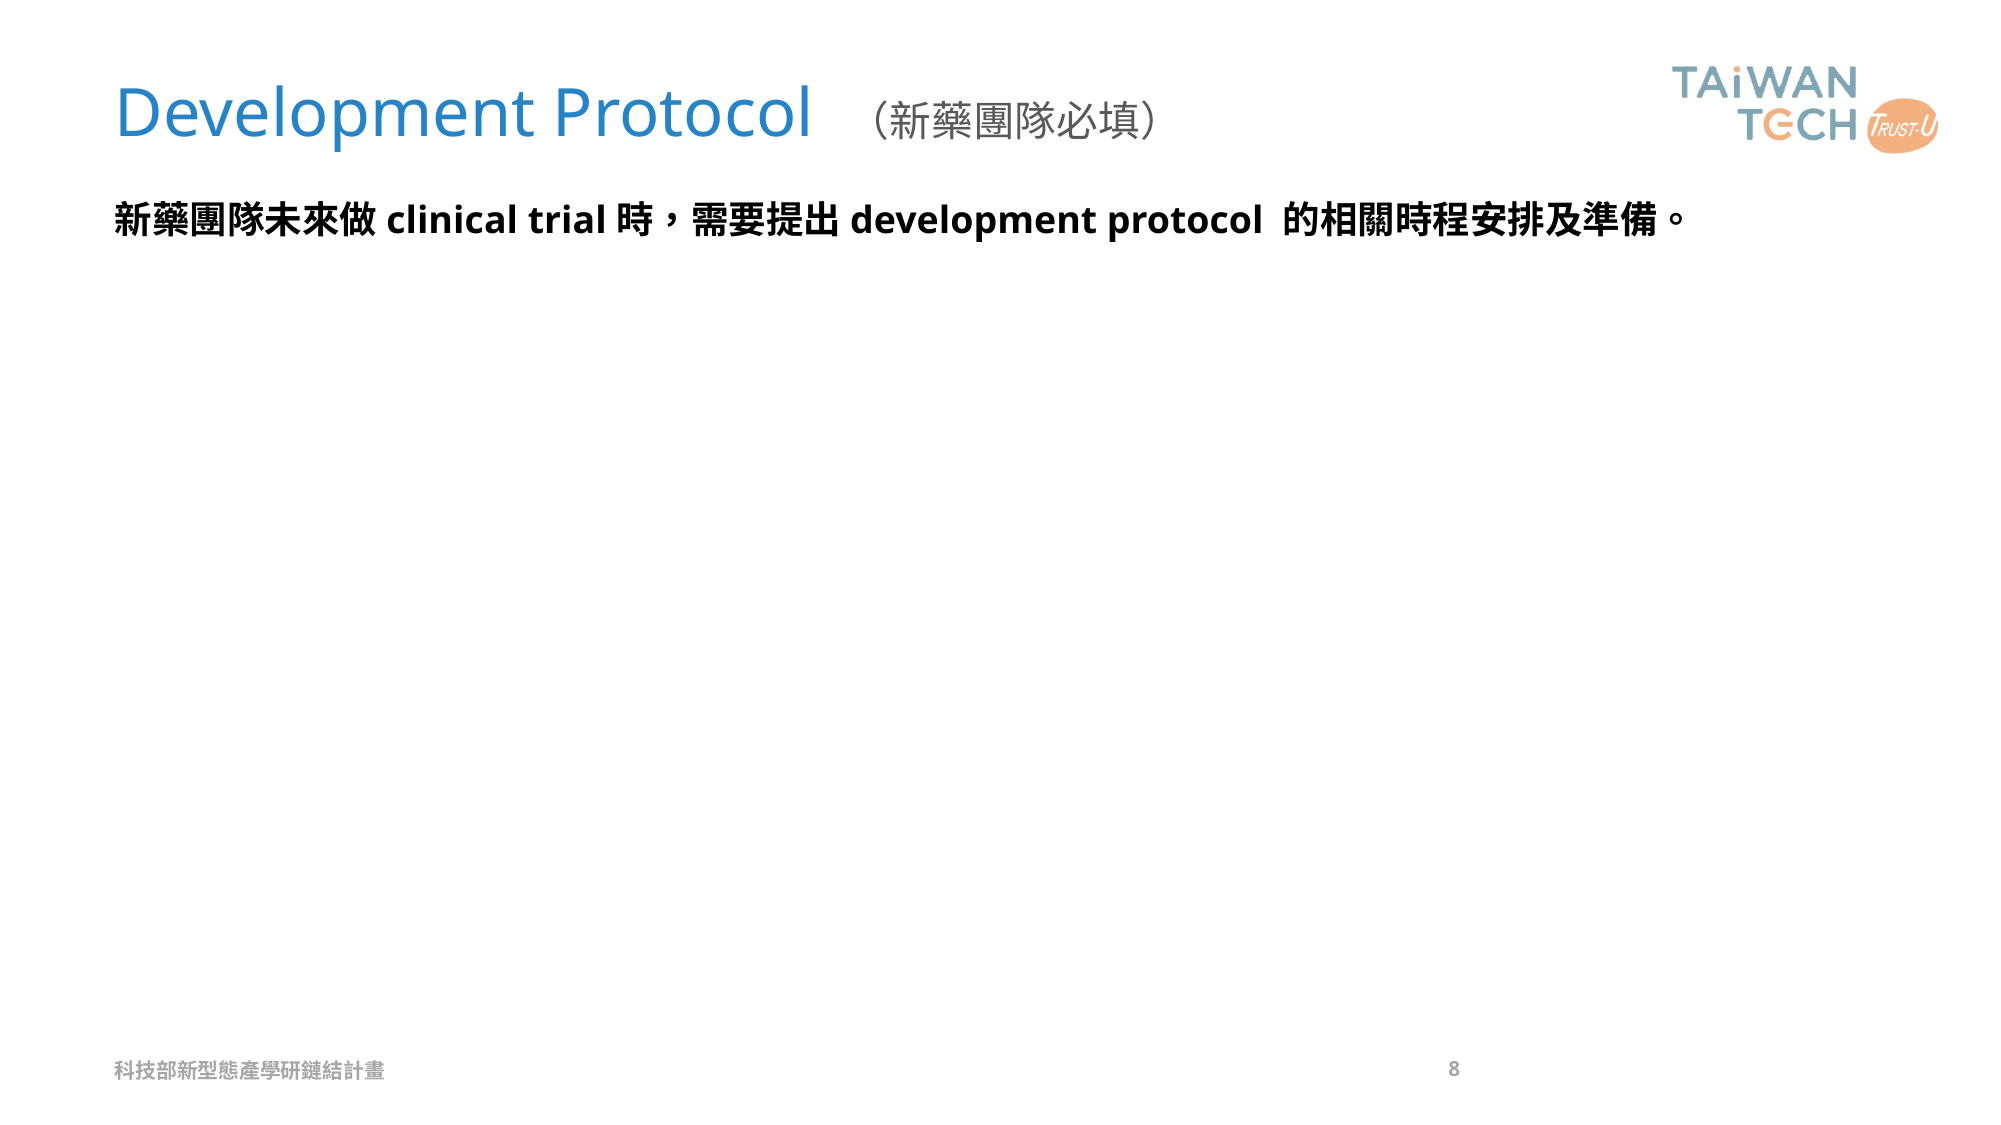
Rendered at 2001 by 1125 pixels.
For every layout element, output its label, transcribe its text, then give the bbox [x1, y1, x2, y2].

title Development Protocol （新藥團隊必填） [99, 45, 1900, 174]
text_box 科技部新型態產學研鏈結計畫 [99, 1040, 567, 1101]
list 新藥團隊未來做clinical trial時，需要提出development protocol 的相關時程安排及準備。 [99, 188, 1900, 1024]
text_box 7 [1433, 1040, 1900, 1101]
